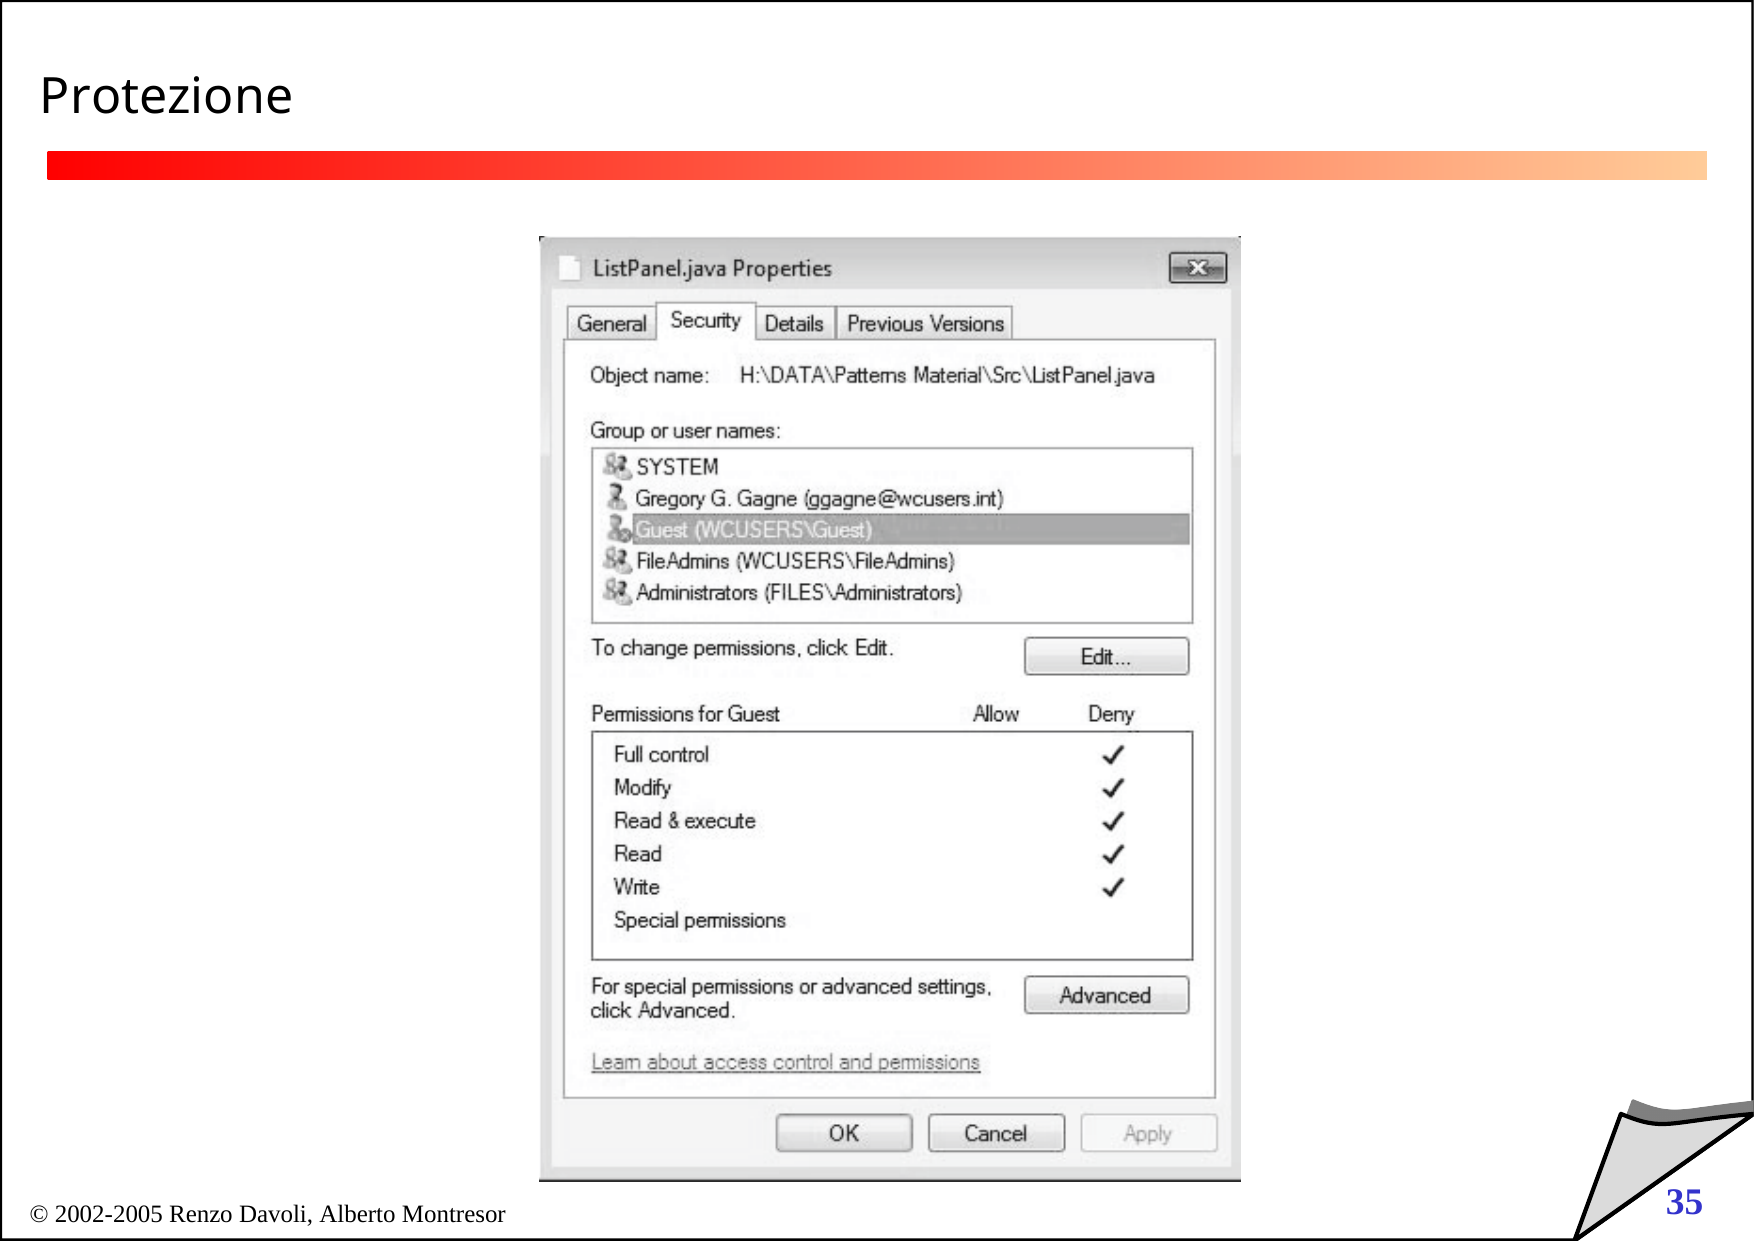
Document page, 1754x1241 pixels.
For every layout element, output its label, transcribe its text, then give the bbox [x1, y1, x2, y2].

text_box 9 [1469, 152, 1474, 179]
picture [539, 236, 1241, 1182]
title Protezione [40, 49, 1713, 144]
